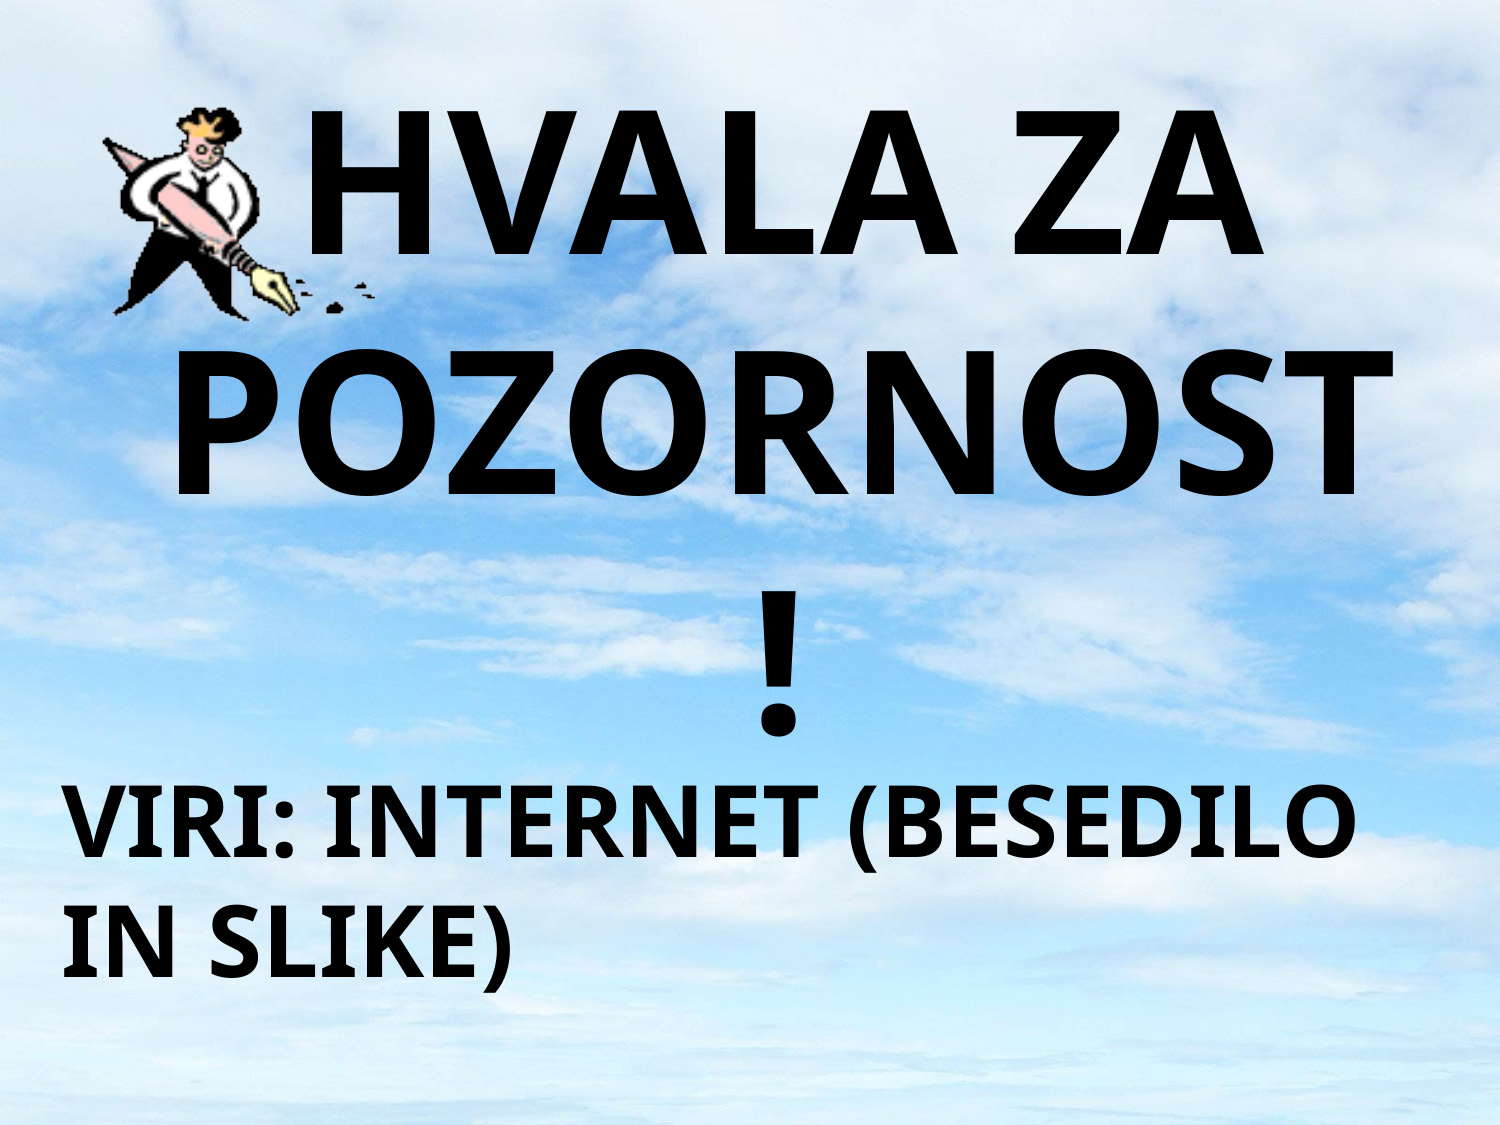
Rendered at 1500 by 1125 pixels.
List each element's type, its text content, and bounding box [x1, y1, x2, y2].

picture [0, 0, 1500, 1125]
text_box HVALA ZA POZORNOST! [330, 374, 403, 471]
text_box VIRI: INTERNET (BESEDILO IN SLIKE) [46, 749, 1430, 1005]
text_box HVALA ZA POZORNOST! [128, 46, 1430, 749]
text_box HVALA ZA POZORNOST! [209, 376, 247, 418]
